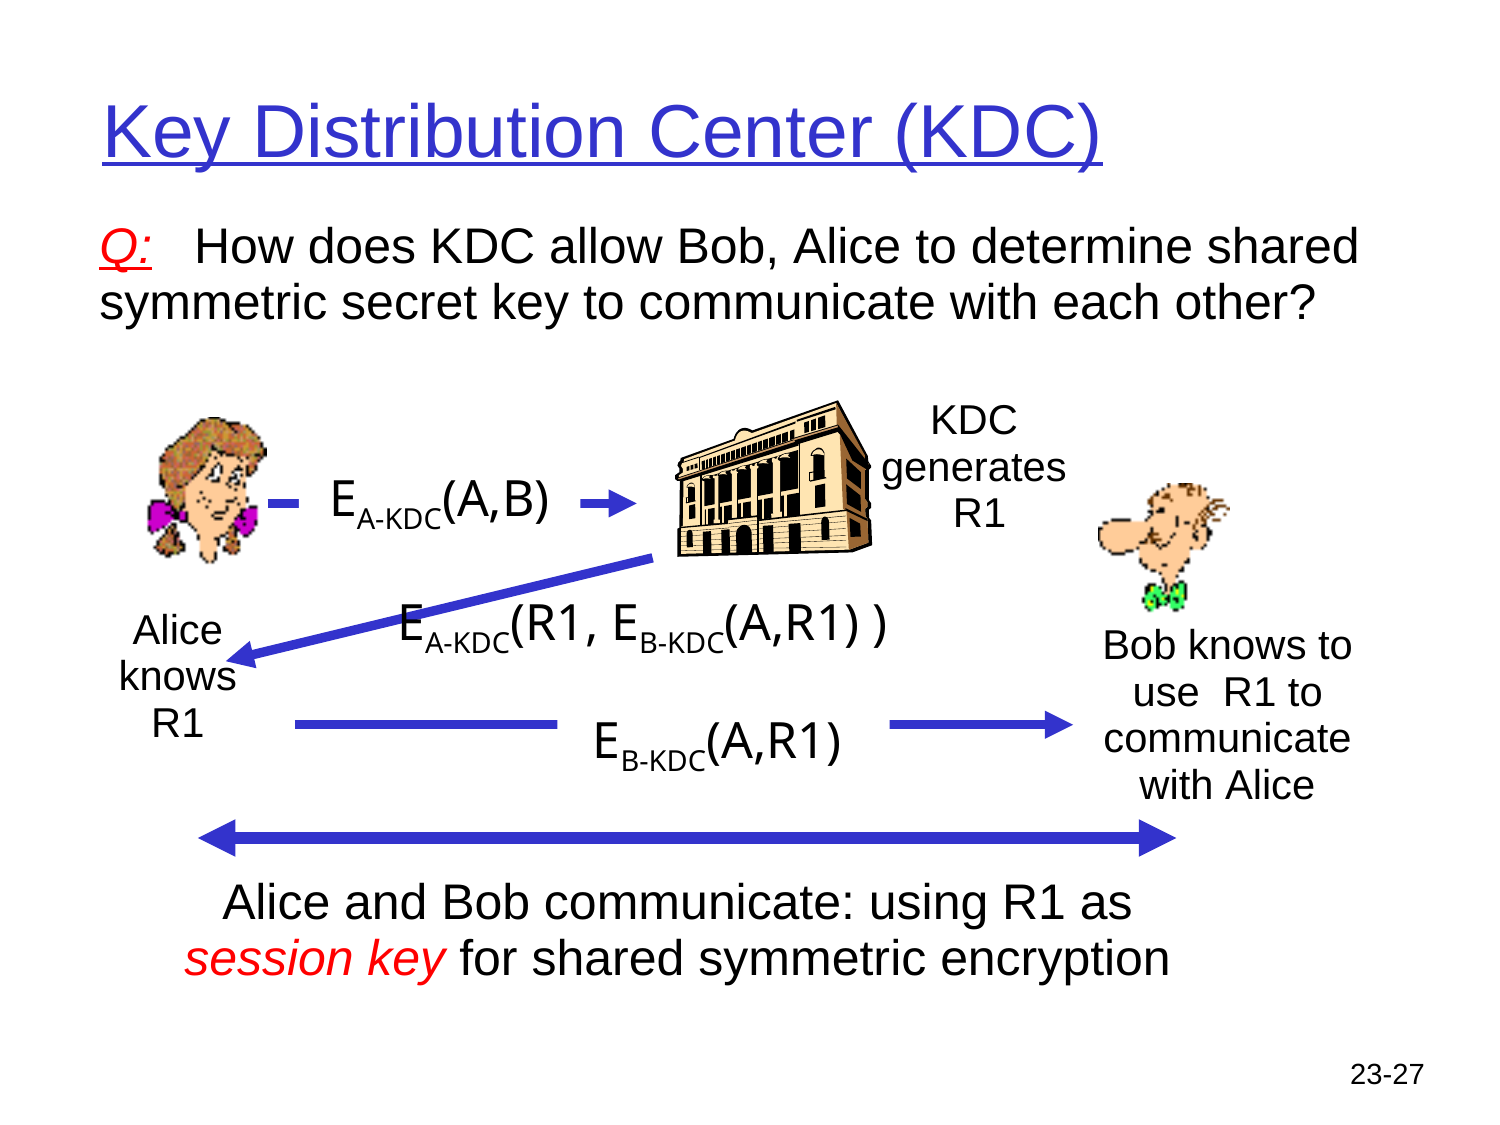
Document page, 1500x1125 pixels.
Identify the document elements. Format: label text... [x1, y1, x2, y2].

text_box Alice and Bob communicate: using R1 as session key for shared symmetric encryption [118, 866, 1251, 994]
text_box EB-KDC(A,R1) [557, 697, 890, 788]
picture [1098, 483, 1230, 614]
title Key Distribution Center (KDC) [87, 37, 1363, 211]
text_box KDC generates R1 [860, 389, 1088, 544]
picture [675, 400, 873, 557]
text_box Alice knows R1 [77, 598, 279, 754]
text_box Q: How does KDC allow Bob, Alice to determine shared symmetric secret key to communicate with each other? [84, 211, 1426, 339]
picture [143, 417, 267, 570]
text_box EA-KDC(R1, EB-KDC(A,R1) ) [296, 579, 989, 670]
text_box EA-KDC(A,B) [298, 455, 581, 546]
text_box Bob knows to use R1 to communicate with Alice [1075, 614, 1380, 816]
